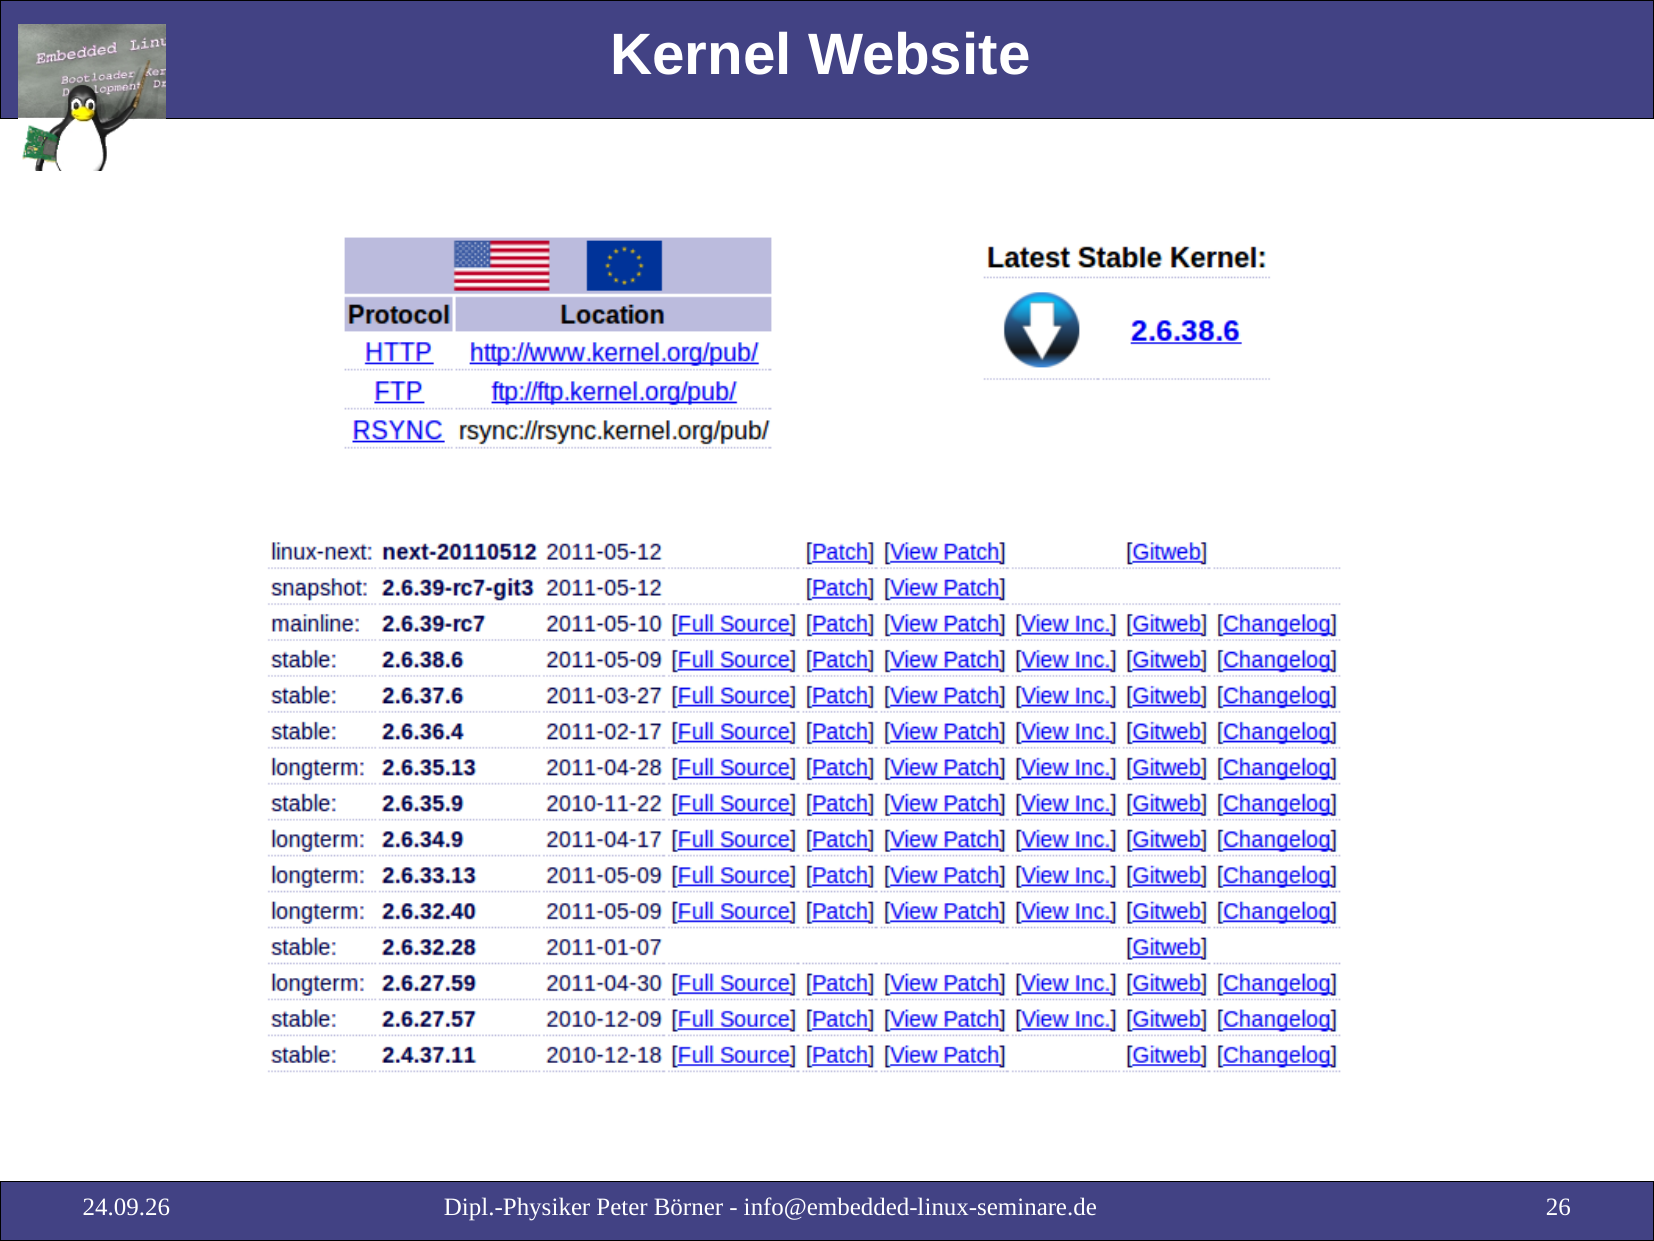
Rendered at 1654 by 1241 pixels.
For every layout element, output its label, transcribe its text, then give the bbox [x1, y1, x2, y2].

picture [18, 24, 166, 171]
title Kernel Website [76, 19, 1565, 89]
picture [209, 216, 1403, 1089]
